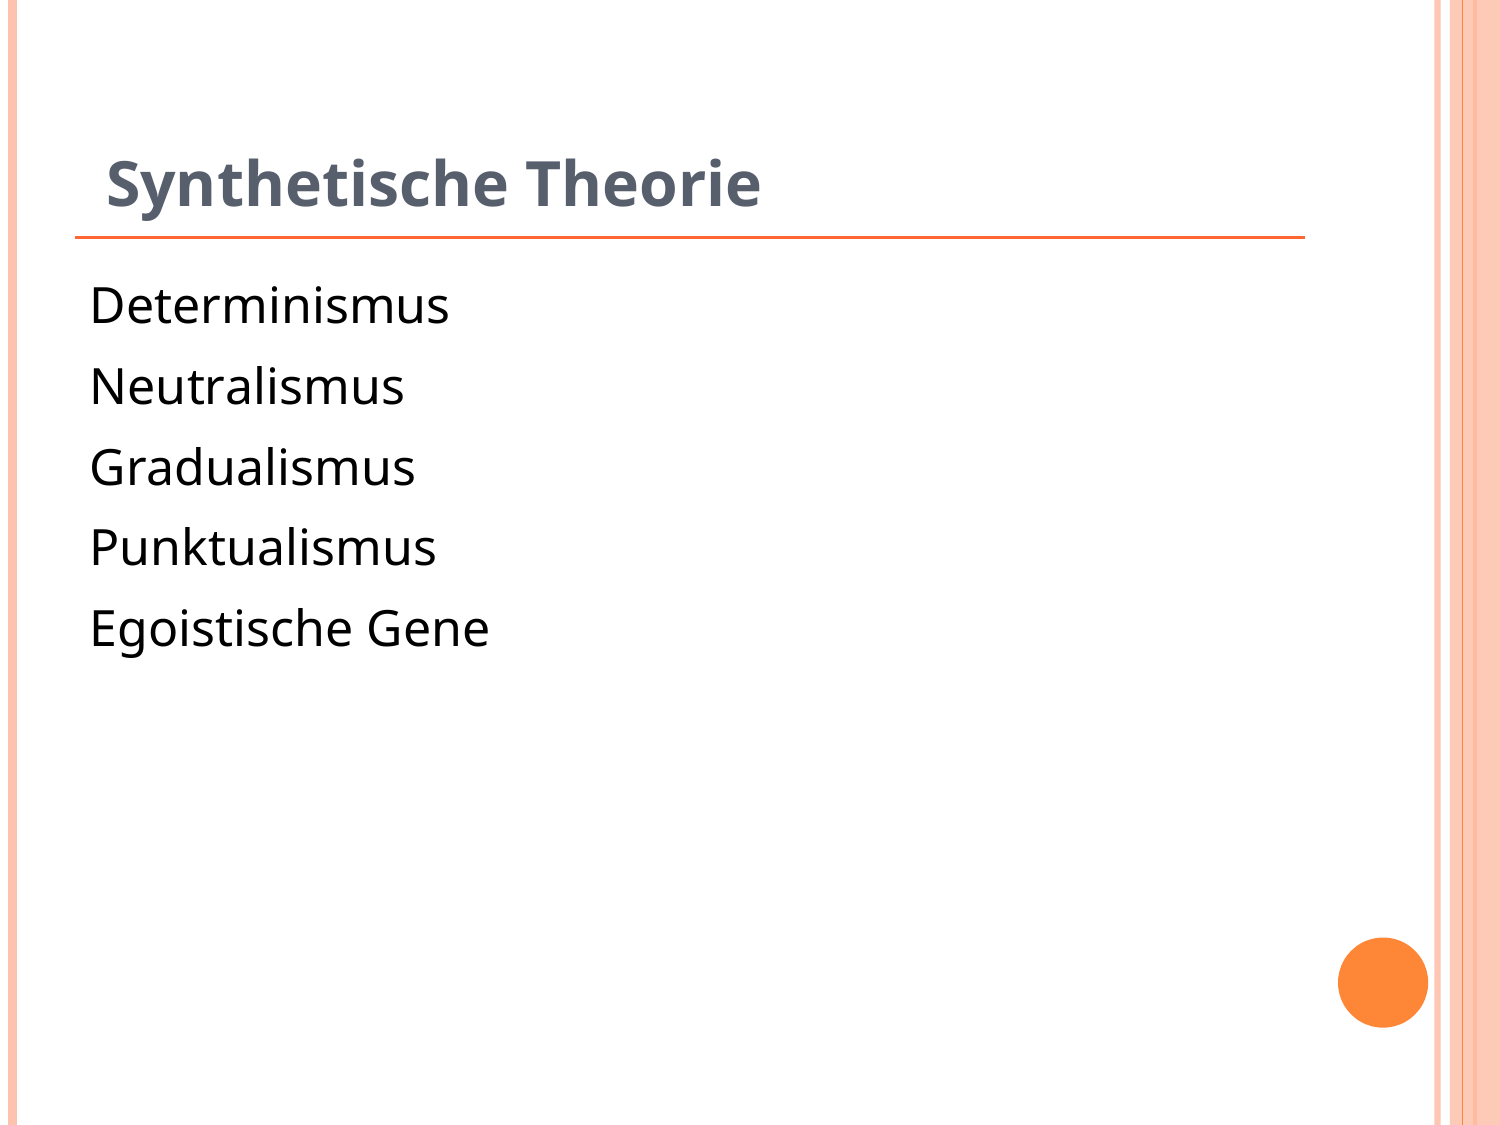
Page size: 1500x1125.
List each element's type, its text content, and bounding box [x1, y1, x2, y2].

title Synthetische Theorie [74, 25, 1300, 233]
list Determinismus Neutralismus Gradualismus Punktualismus Egoistische Gene [74, 262, 1300, 1063]
